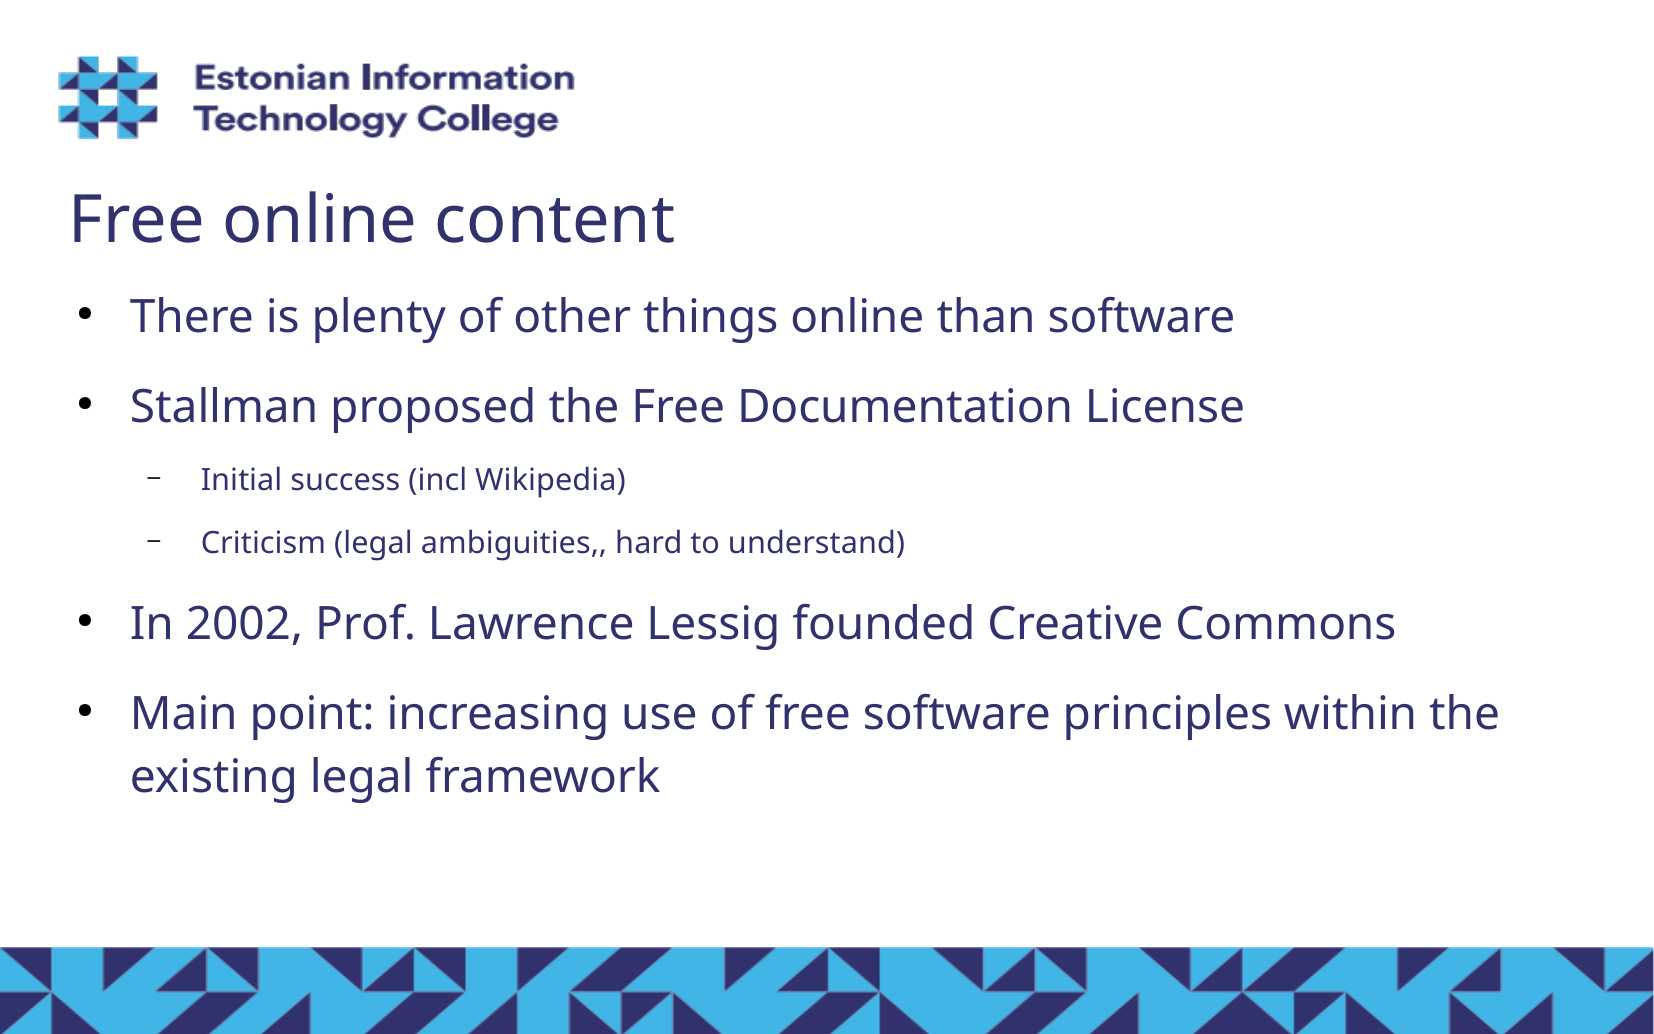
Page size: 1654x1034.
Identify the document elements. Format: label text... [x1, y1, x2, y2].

list There is plenty of other things online than software Stallman proposed the Free Documentation License Initial success (incl Wikipedia) Criticism (legal ambiguities,, hard to understand) In 2002, Prof. Lawrence Lessig founded Creative Commons Main point: increasing use of free software principles within the existing legal framework [59, 283, 1595, 936]
title Free online content [68, 147, 1536, 283]
